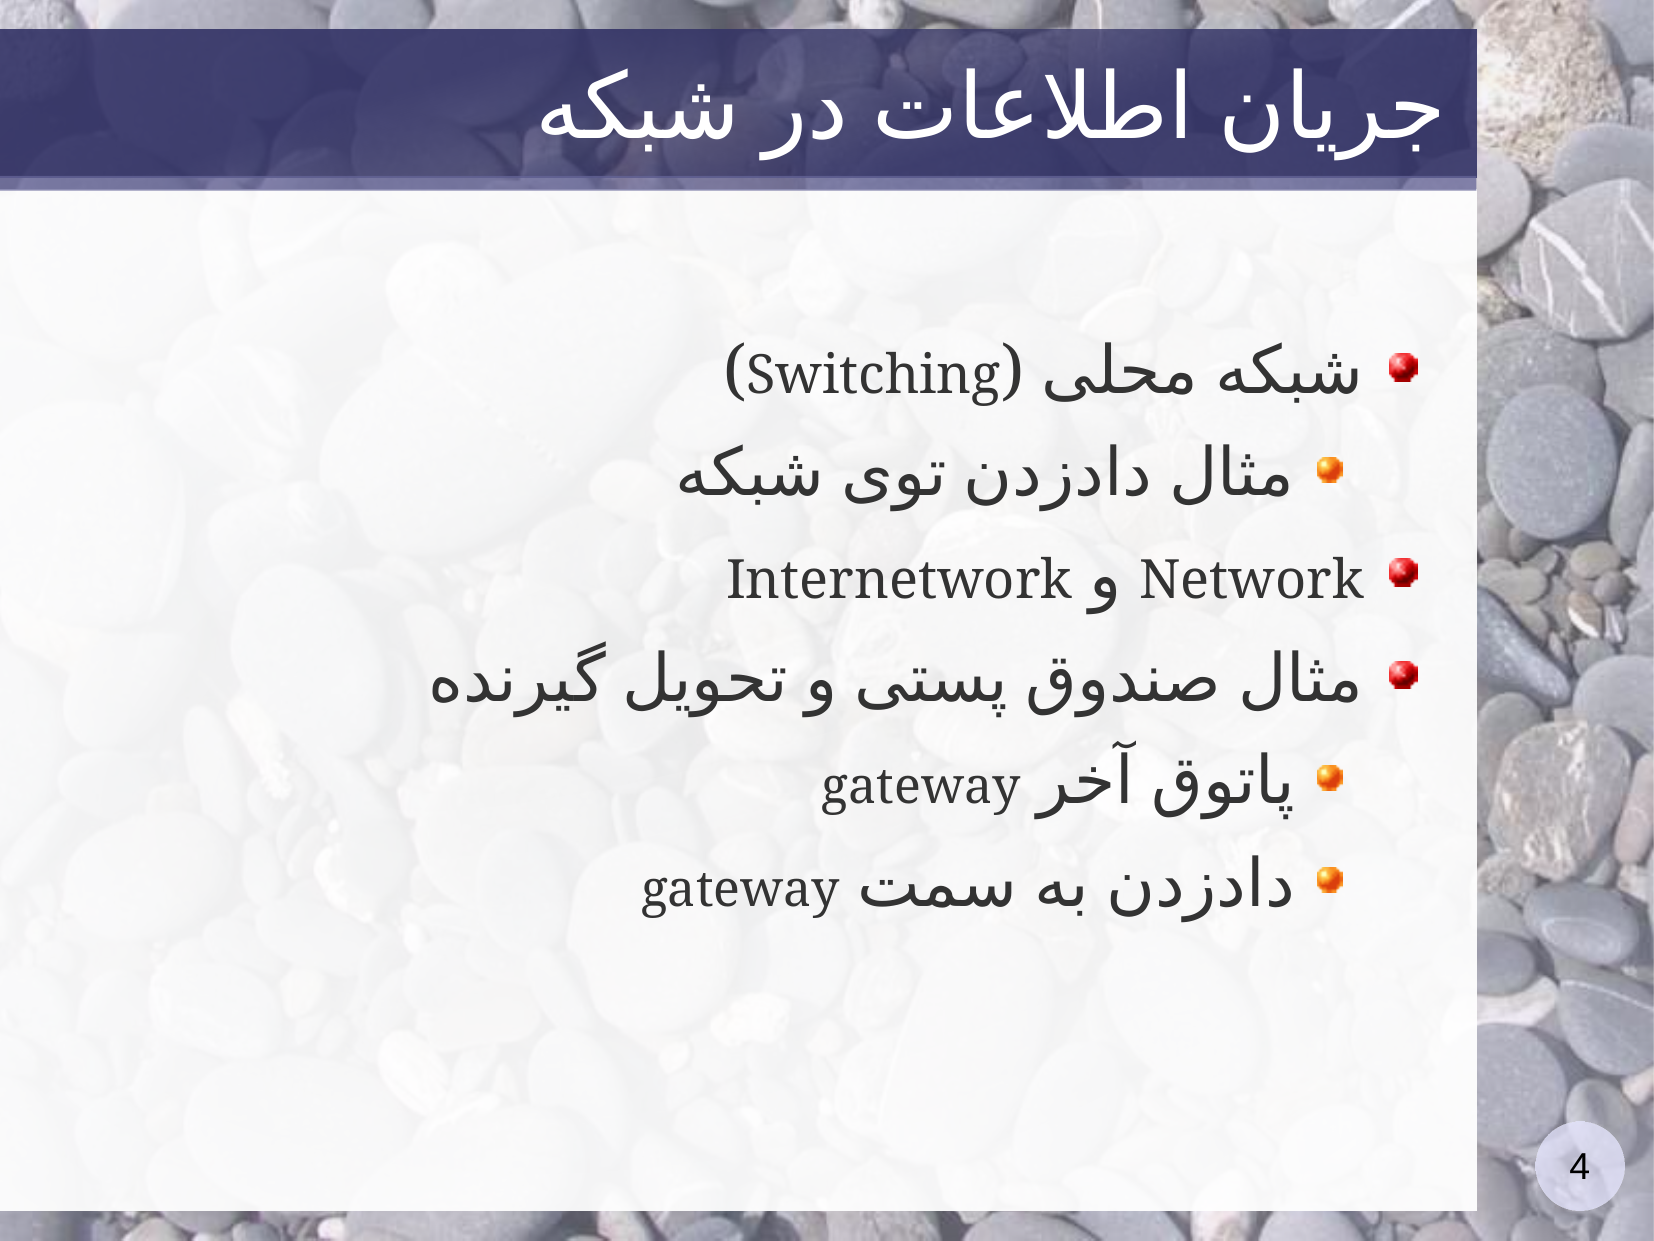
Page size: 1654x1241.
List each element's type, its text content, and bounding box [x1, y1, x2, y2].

title جریان اطلاعات در شبکه [29, 34, 1447, 173]
list شبکه محلی (Switching) مثال دادزدن توی شبکه Network و Internetwork مثال صندوق پستی و تحویل گیرنده پاتوق آخر gateway دادزدن به سمت gateway [59, 236, 1418, 1182]
